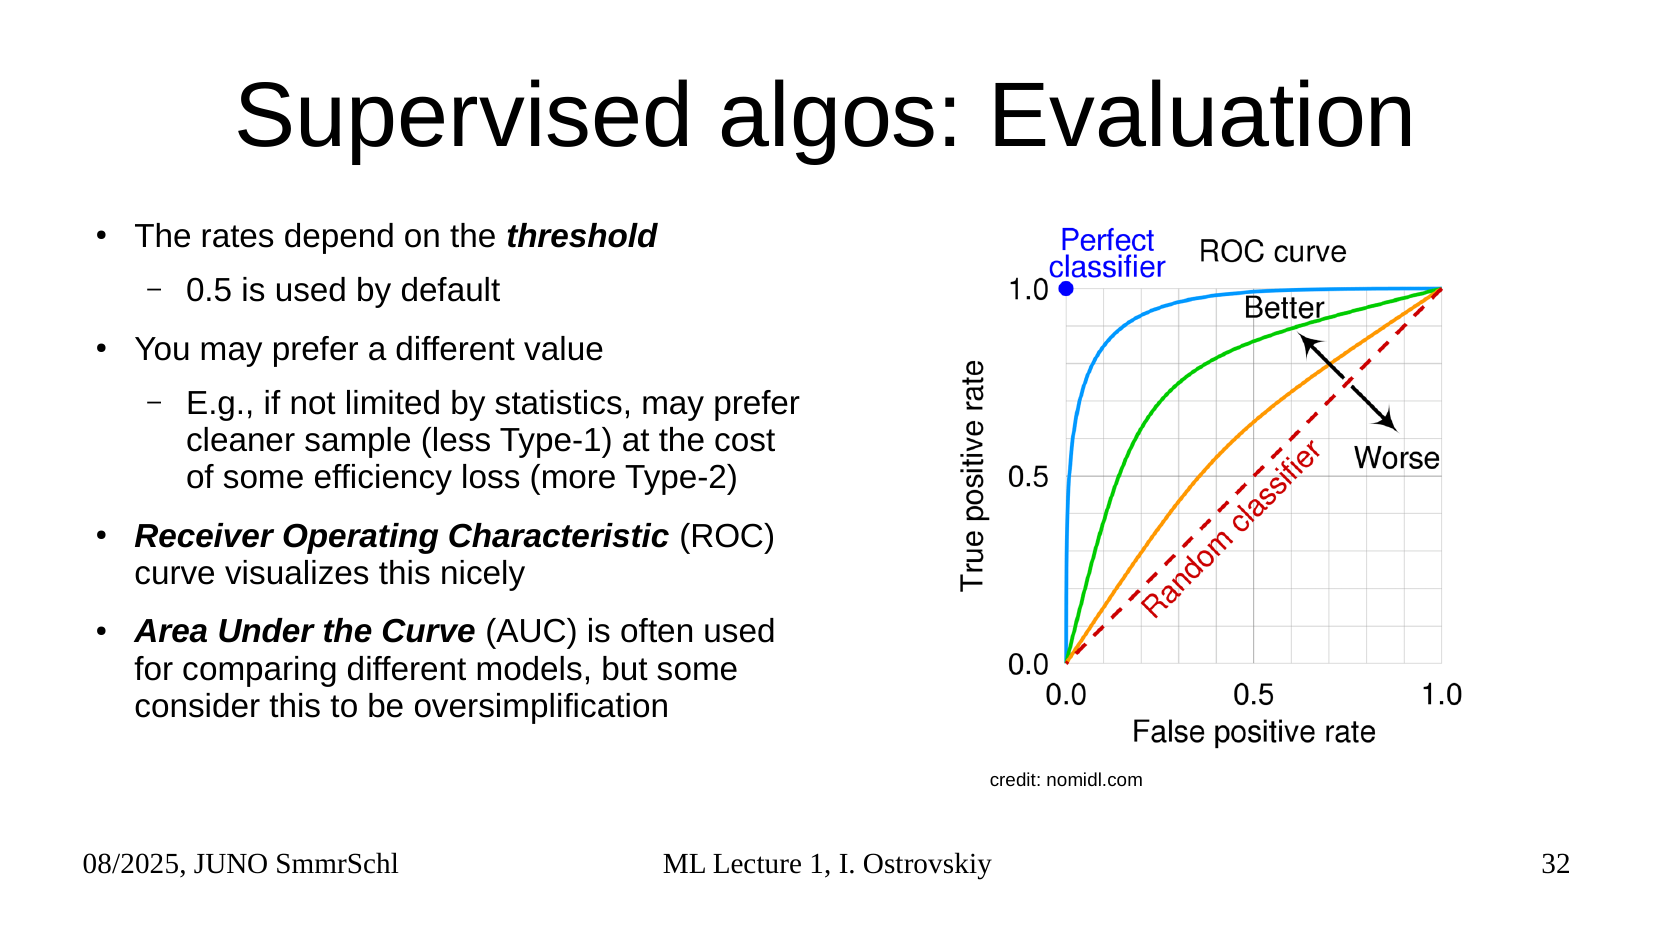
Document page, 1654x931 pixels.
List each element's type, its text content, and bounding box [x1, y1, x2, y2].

picture [938, 217, 1479, 758]
list The rates depend on the threshold 0.5 is used by default You may prefer a different value E.g., if not limited by statistics, may prefer cleaner sample (less Type-1) at the cost of some efficiency loss (more Type-2) Receiver Operating Characteristic (ROC) curve visualizes this nicely Area Under the Curve (AUC) is often used for comparing different models, but some consider this to be oversimplification [82, 217, 809, 758]
text_box credit: nomidl.com [975, 761, 1350, 826]
title Supervised algos: Evaluation [82, 37, 1571, 193]
